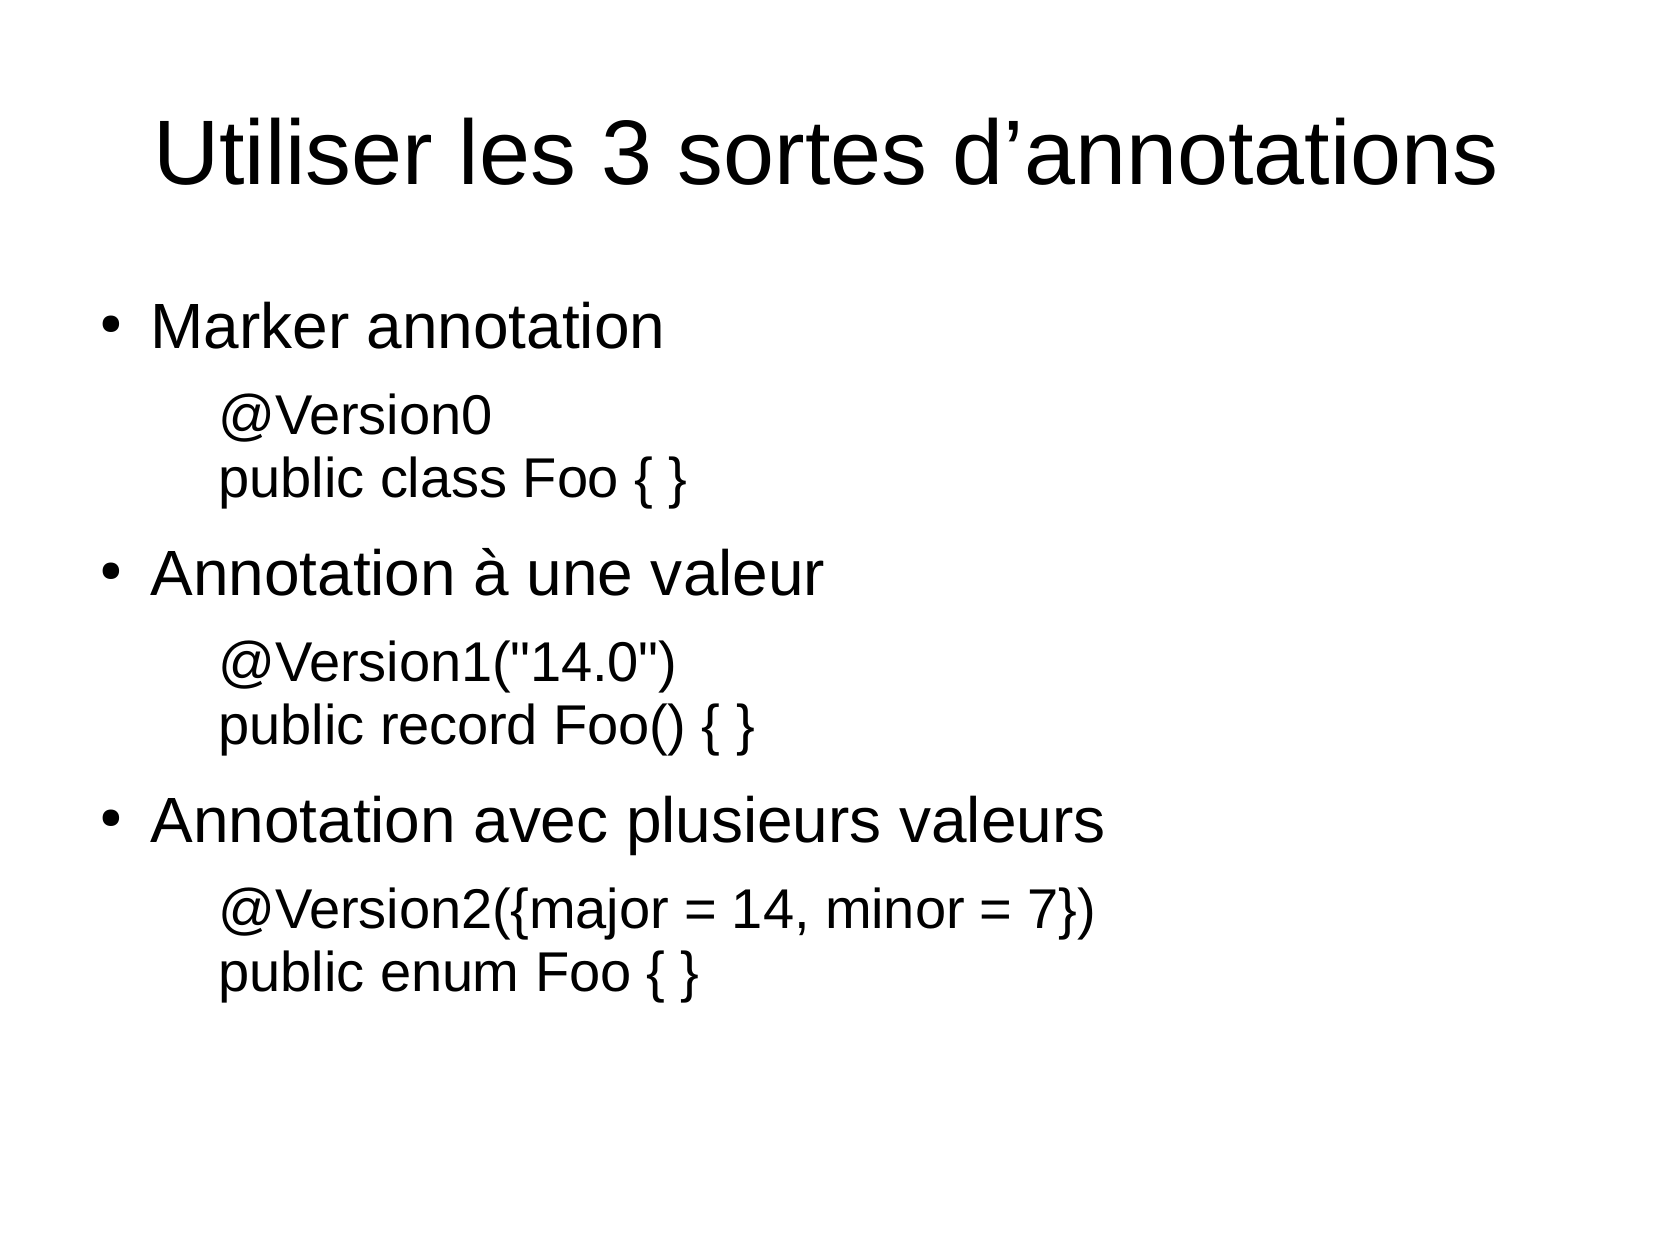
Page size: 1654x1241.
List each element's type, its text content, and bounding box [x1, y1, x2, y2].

title Utiliser les 3 sortes d’annotations [82, 49, 1571, 257]
list Marker annotation @Version0 public class Foo { } Annotation à une valeur @Version1("14.0") public record Foo() { } Annotation avec plusieurs valeurs @Version2({major = 14, minor = 7}) public enum Foo { } [82, 290, 1571, 1010]
